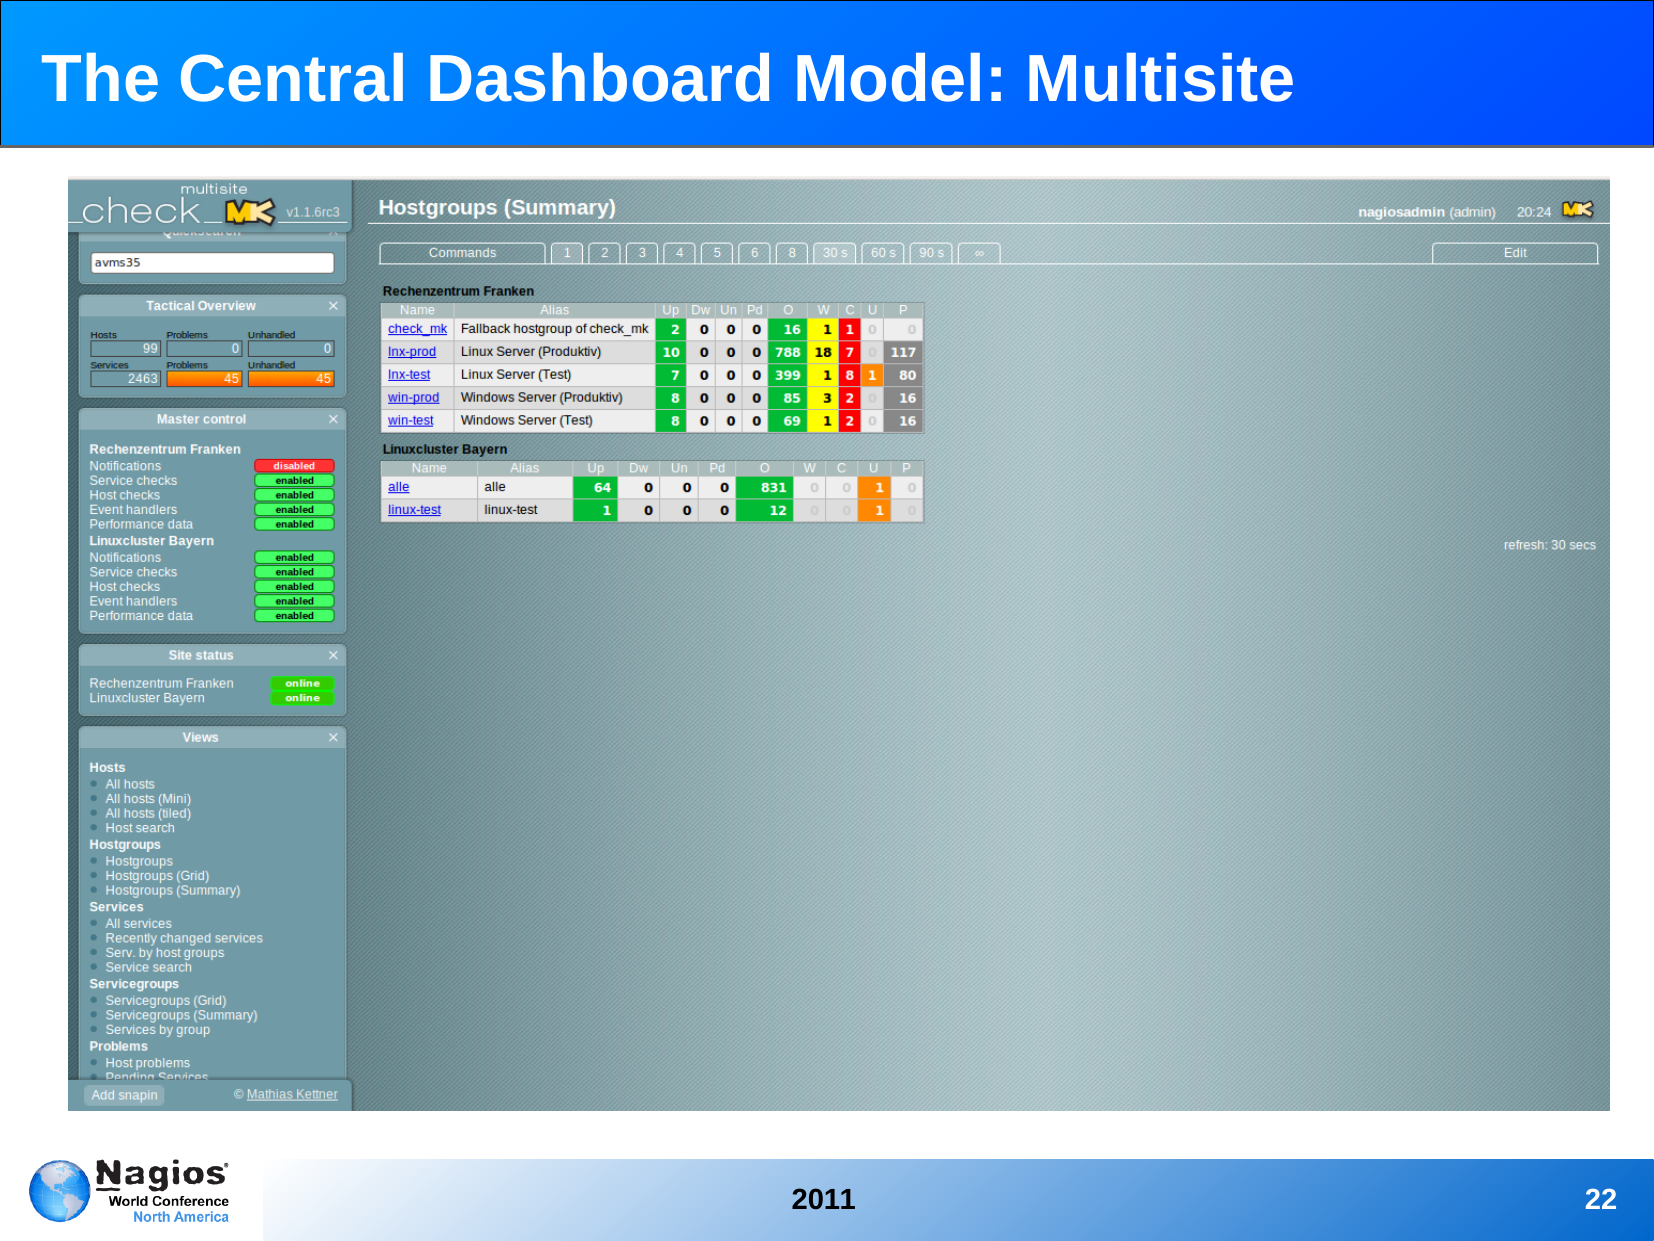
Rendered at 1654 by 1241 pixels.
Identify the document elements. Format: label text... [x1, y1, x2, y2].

picture [68, 175, 1610, 1111]
picture [29, 1159, 229, 1235]
title The Central Dashboard Model: Multisite [41, 29, 1638, 127]
